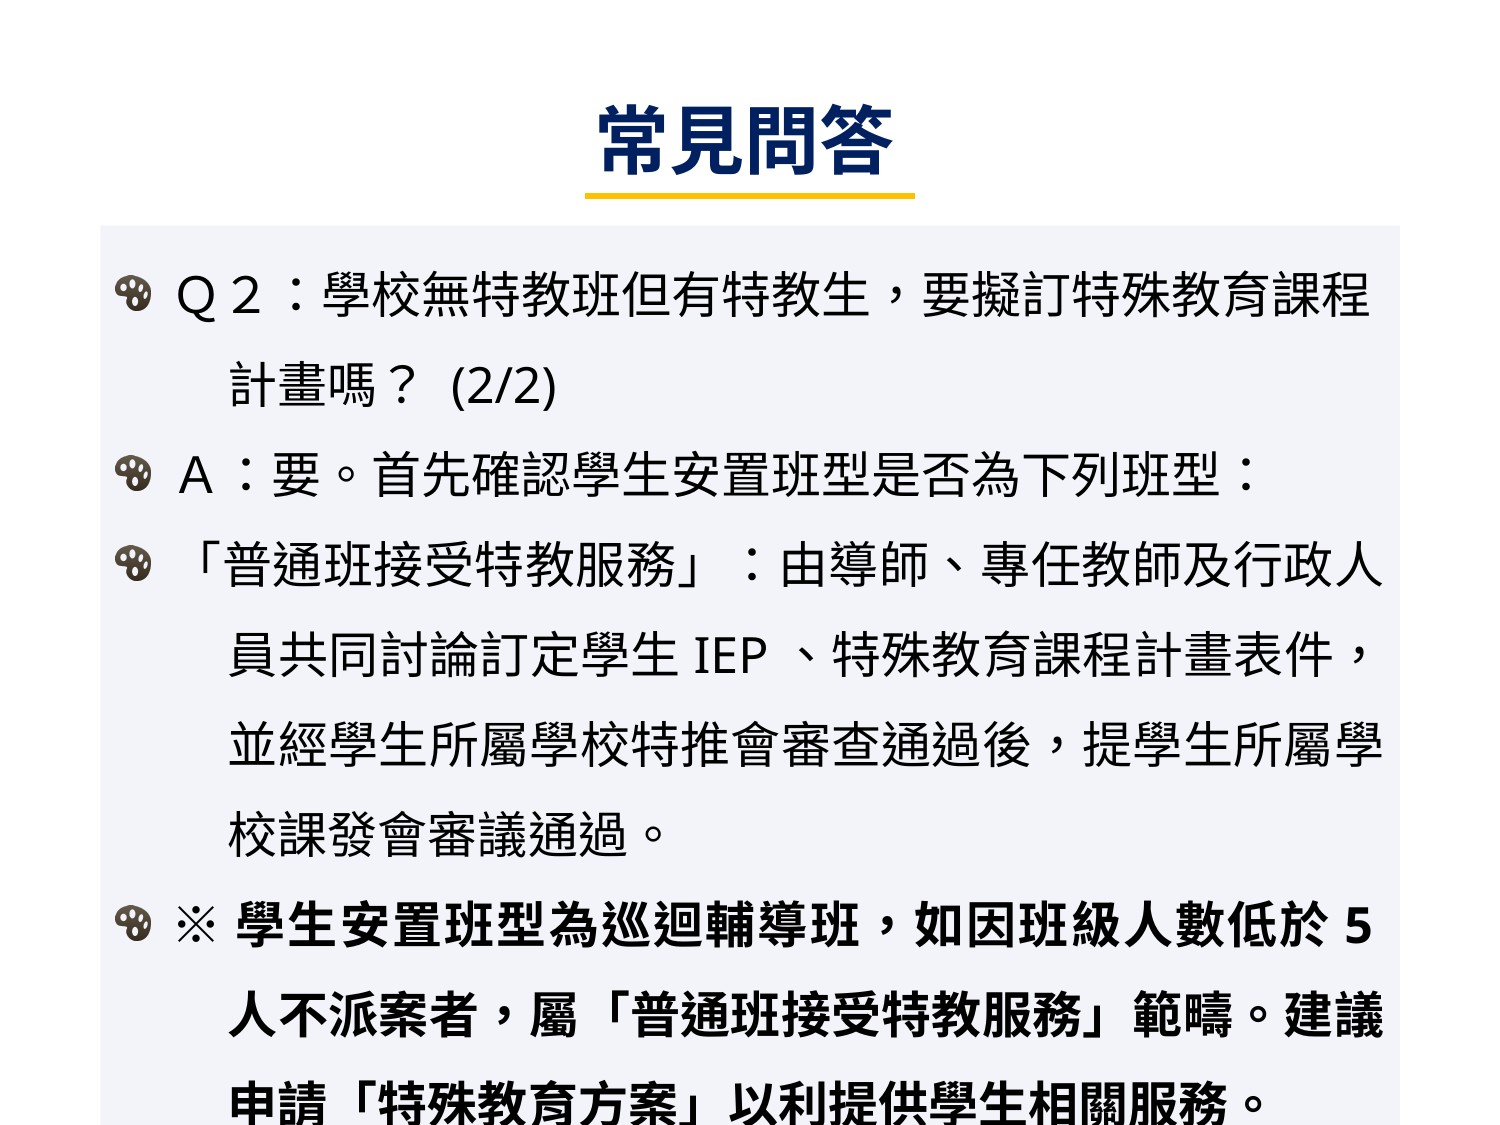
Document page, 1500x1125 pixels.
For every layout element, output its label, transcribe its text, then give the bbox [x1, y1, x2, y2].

title 常見問答 [41, 45, 1447, 233]
text_box Ｑ２：學校無特教班但有特教生，要擬訂特殊教育課程計畫嗎？ (2/2) Ａ：要。首先確認學生安置班型是否為下列班型： 「普通班接受特教服務」：由導師、專任教師及行政人員共同討論訂定學生IEP、特殊教育課程計畫表件，並經學生所屬學校特推會審查通過後，提學生所屬學校課發會審議通過。 ※學生安置班型為巡迴輔導班，如因班級人數低於5人不派案者，屬「普通班接受特教服務」範疇。建議申請「特殊教育方案」以利提供學生相關服務。 [100, 225, 1400, 1125]
